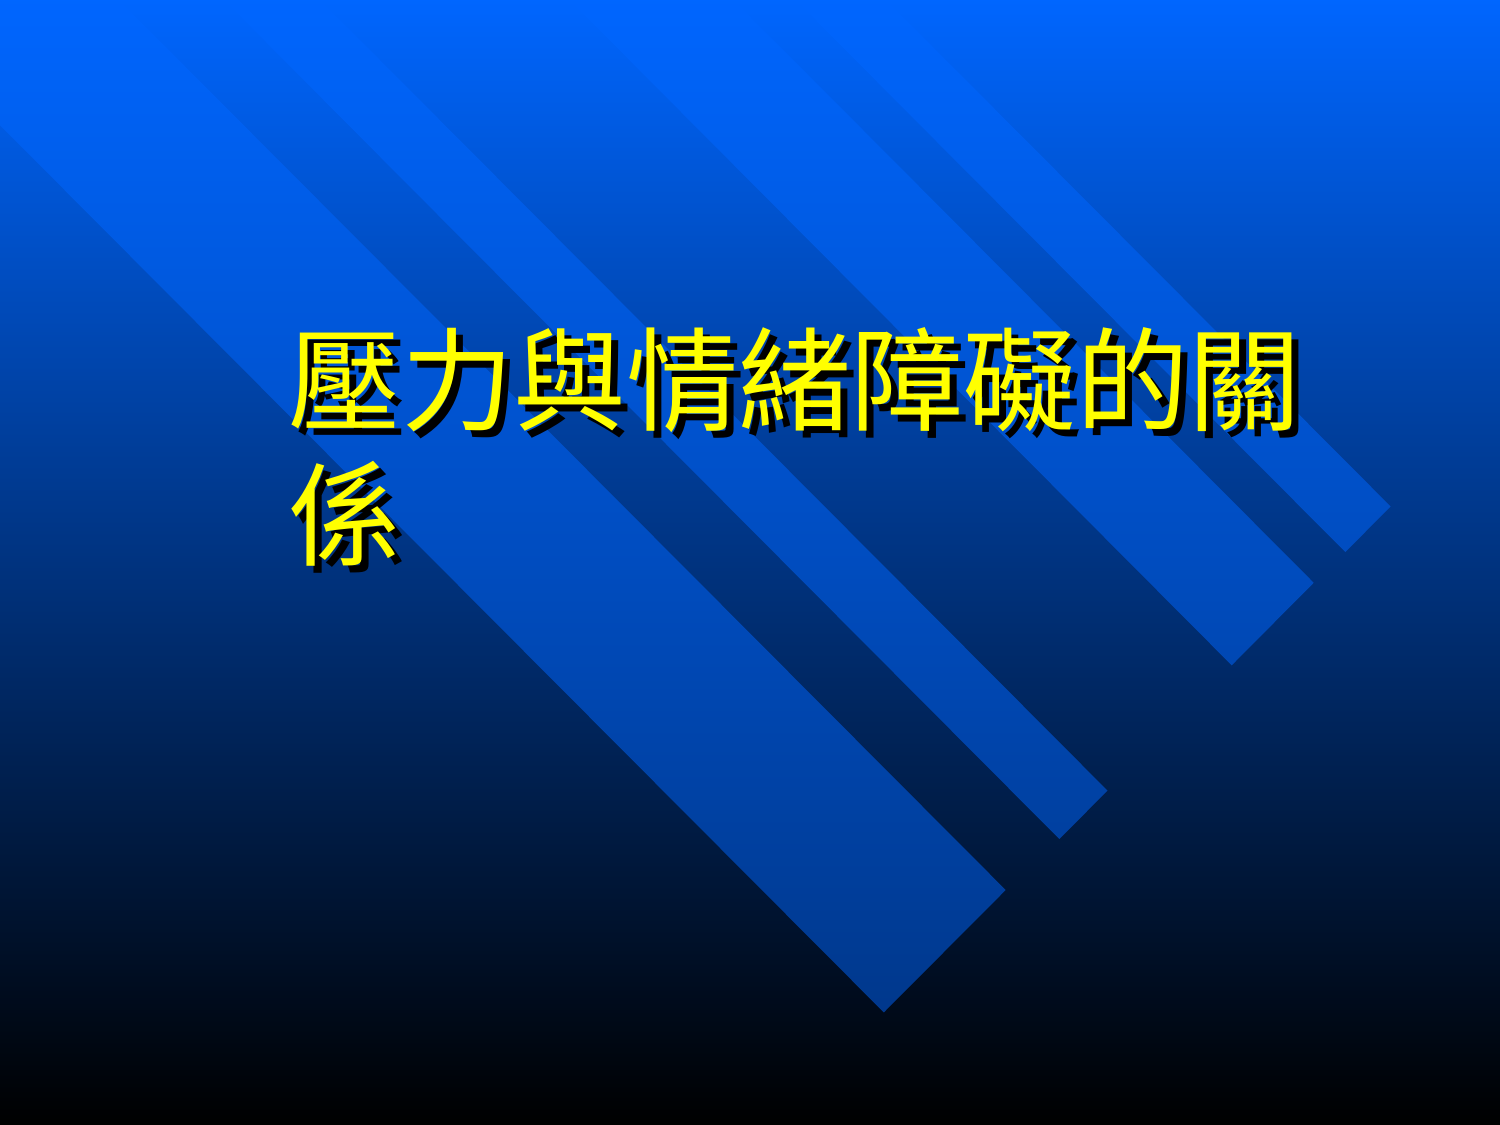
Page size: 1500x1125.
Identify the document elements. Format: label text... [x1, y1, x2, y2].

text_box 壓力與情緒障礙的關係 [123, 302, 1412, 453]
